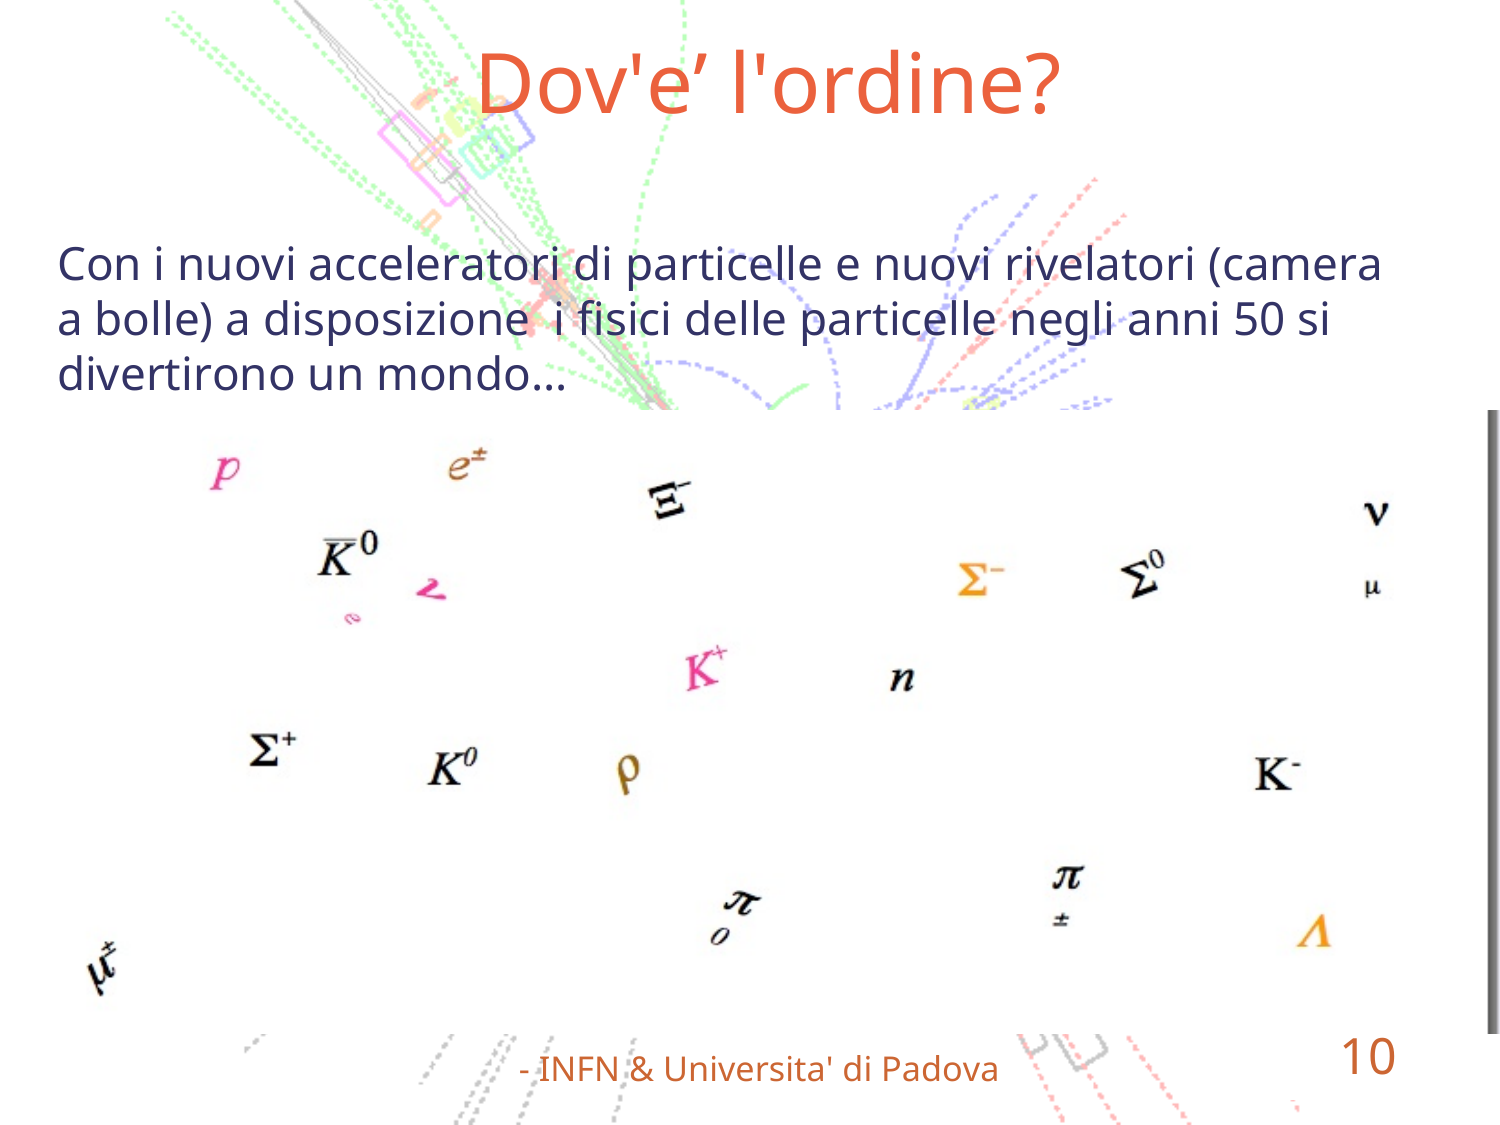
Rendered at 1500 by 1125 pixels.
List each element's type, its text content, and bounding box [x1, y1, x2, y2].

text_box Con i nuovi acceleratori di particelle e nuovi rivelatori (camera a bolle) a disposizione i fisici delle particelle negli anni 50 si divertirono un mondo… [42, 227, 1418, 408]
title Dov'e’ l'ordine? [174, 0, 1363, 163]
picture [0, 0, 1500, 1125]
